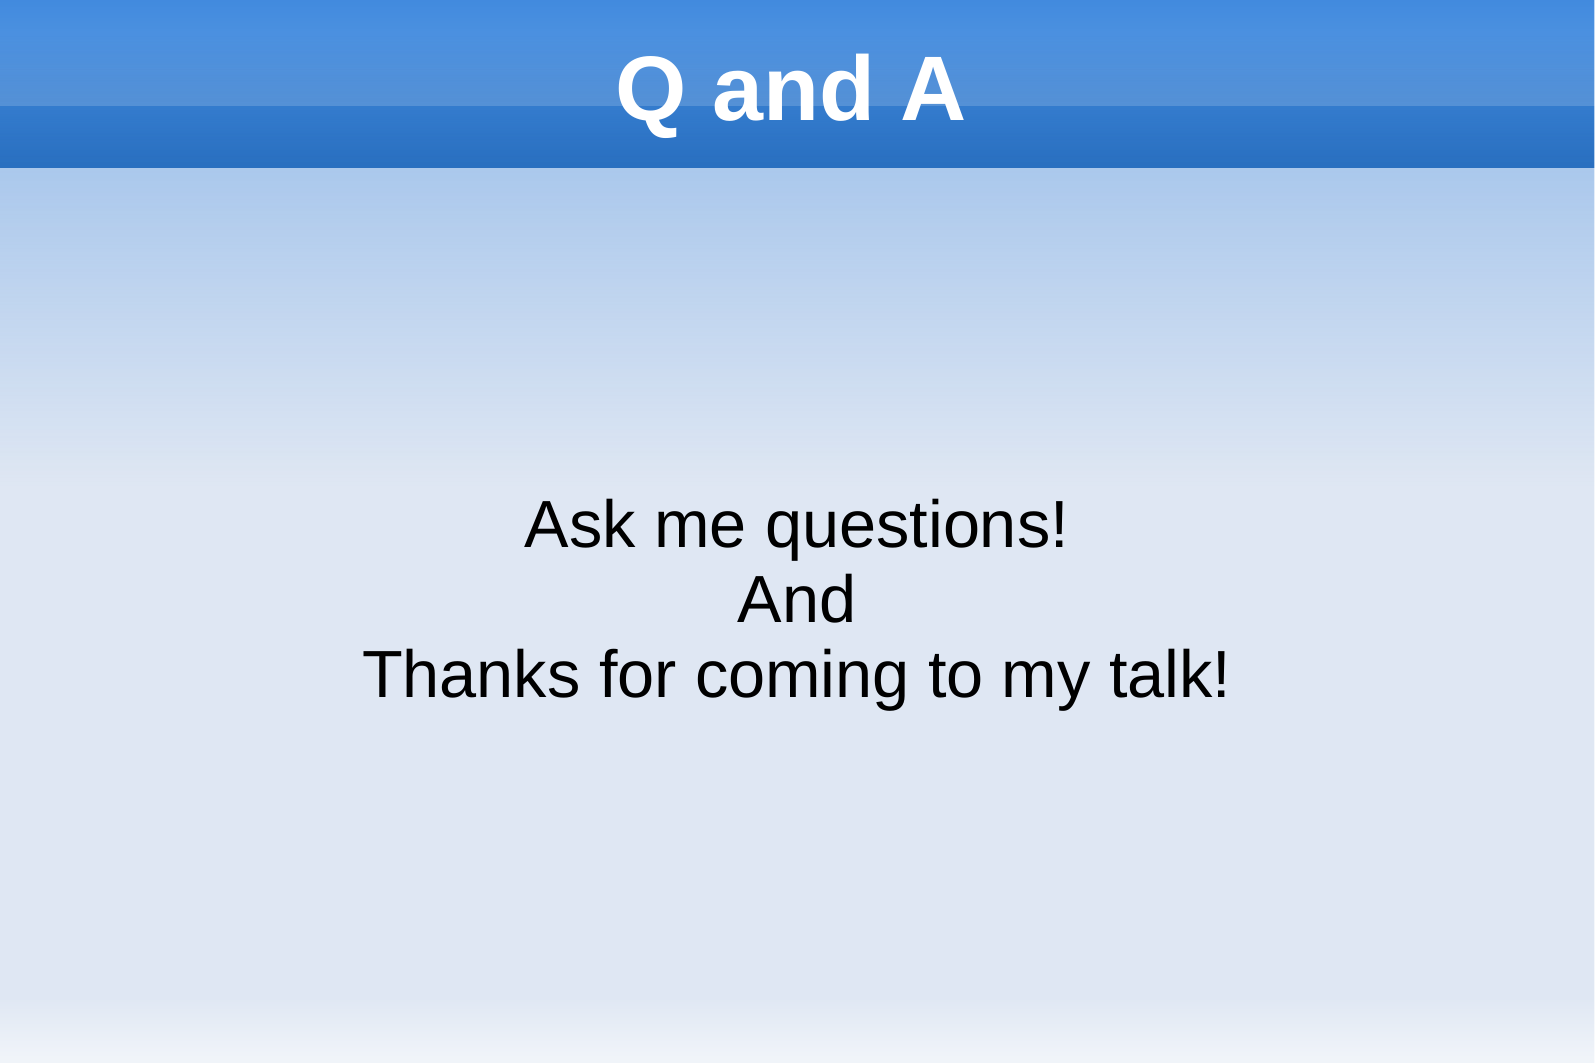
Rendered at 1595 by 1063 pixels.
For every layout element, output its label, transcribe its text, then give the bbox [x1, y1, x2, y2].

subtitle Ask me questions! And Thanks for coming to my talk! [79, 248, 1515, 951]
picture [0, 0, 1595, 1063]
title Q and A [74, 0, 1510, 178]
